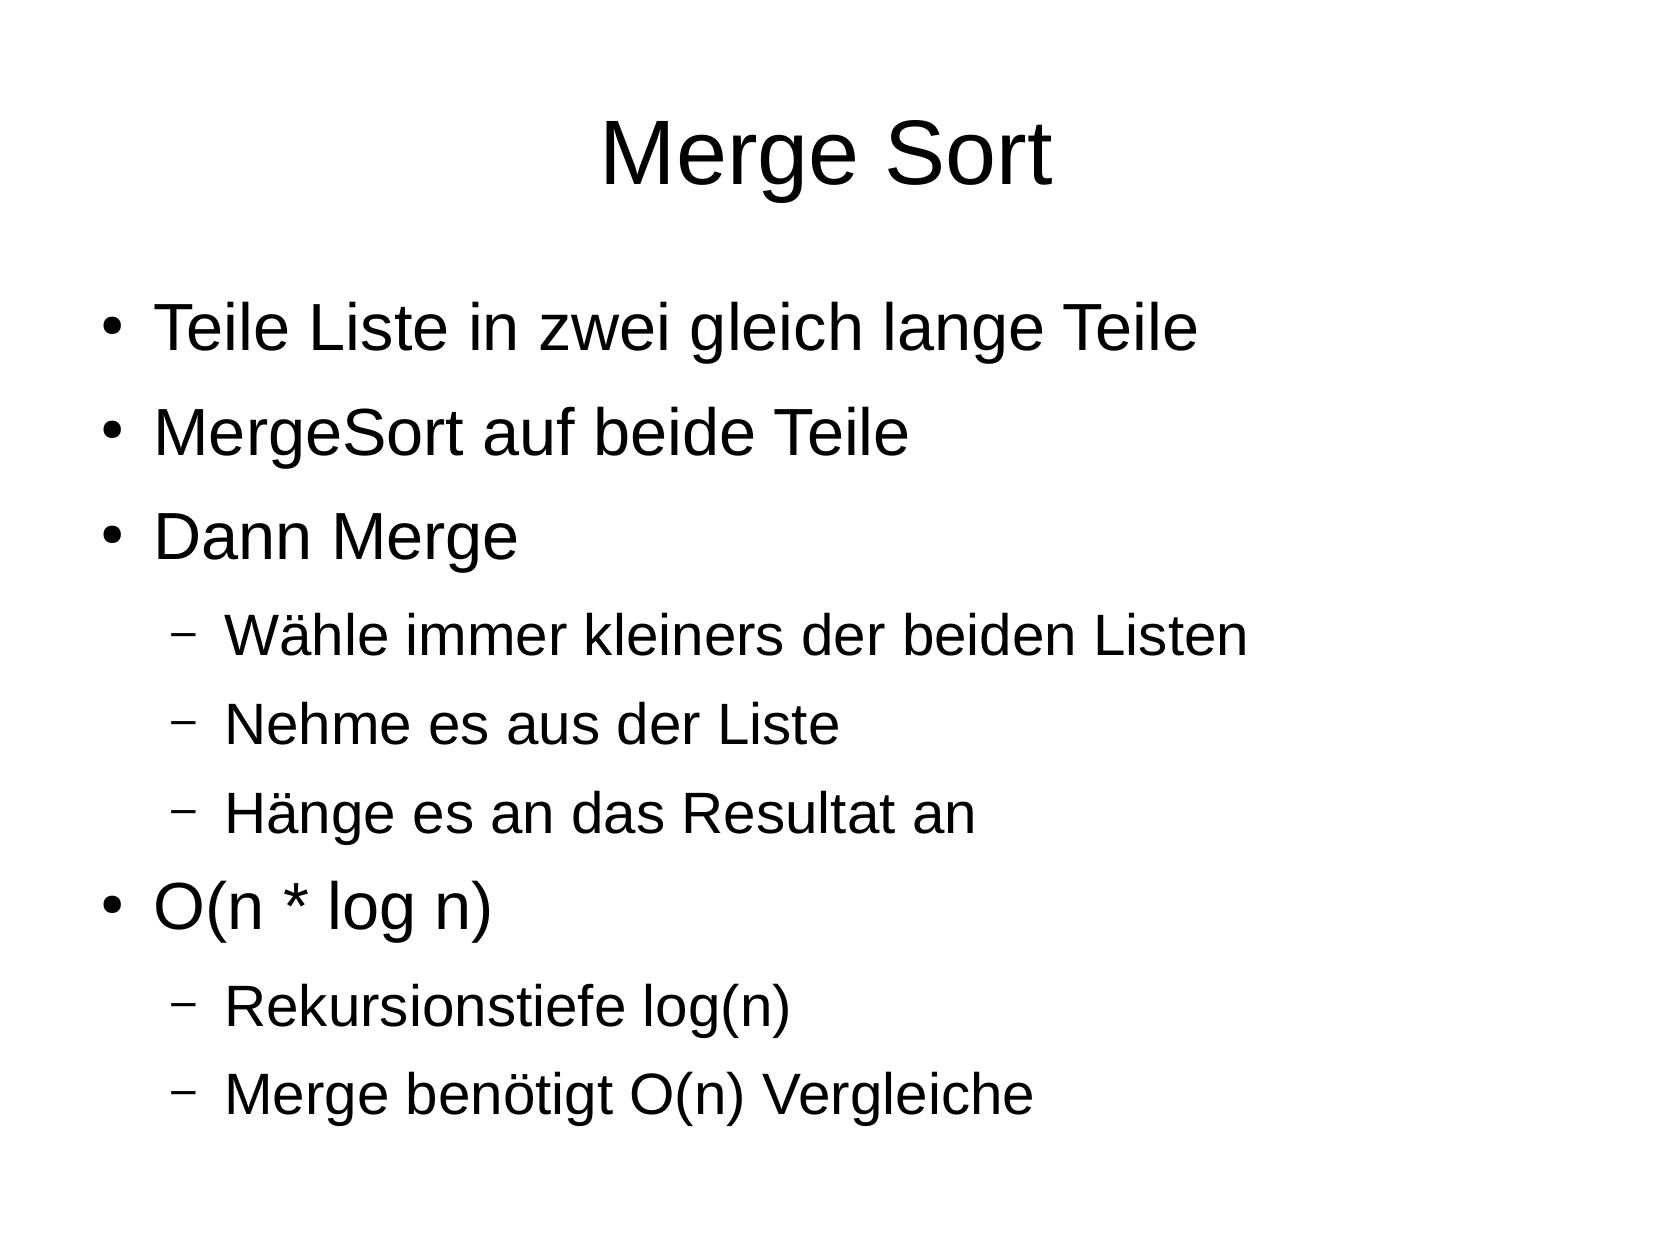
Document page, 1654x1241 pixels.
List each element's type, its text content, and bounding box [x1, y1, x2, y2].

list Teile Liste in zwei gleich lange Teile MergeSort auf beide Teile Dann Merge Wähle immer kleiners der beiden Listen Nehme es aus der Liste Hänge es an das Resultat an O(n * log n) Rekursionstiefe log(n) Merge benötigt O(n) Vergleiche [82, 290, 1571, 1154]
title Merge Sort [82, 49, 1571, 257]
